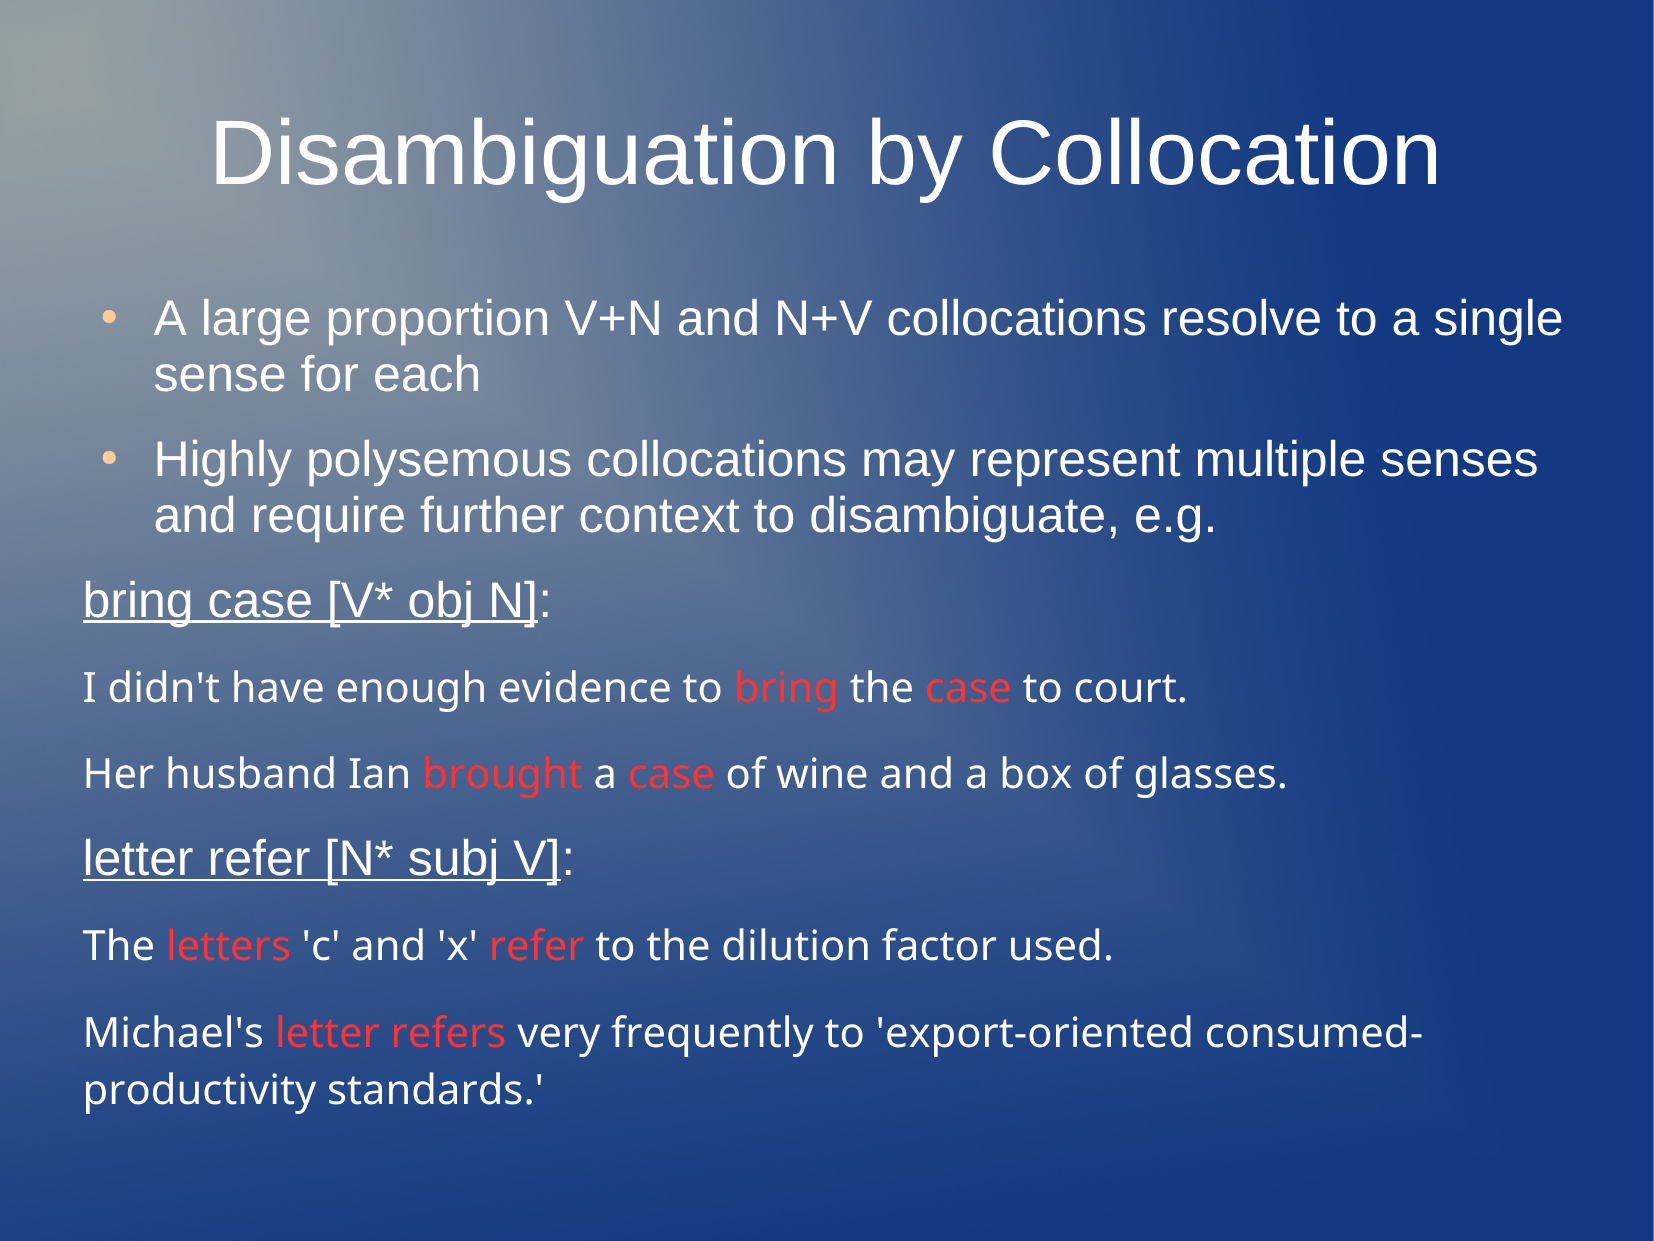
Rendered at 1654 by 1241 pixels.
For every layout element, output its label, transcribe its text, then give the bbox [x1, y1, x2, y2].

title Disambiguation by Collocation [82, 49, 1571, 257]
list A large proportion V+N and N+V collocations resolve to a single sense for each Highly polysemous collocations may represent multiple senses and require further context to disambiguate, e.g. bring case [V* obj N]: I didn't have enough evidence to bring the case to court. Her husband Ian brought a case of wine and a box of glasses. letter refer [N* subj V]: The letters 'c' and 'x' refer to the dilution factor used. Michael's letter refers very frequently to 'export-oriented consumed-productivity standards.' [82, 290, 1571, 1196]
picture [0, 0, 1654, 1241]
